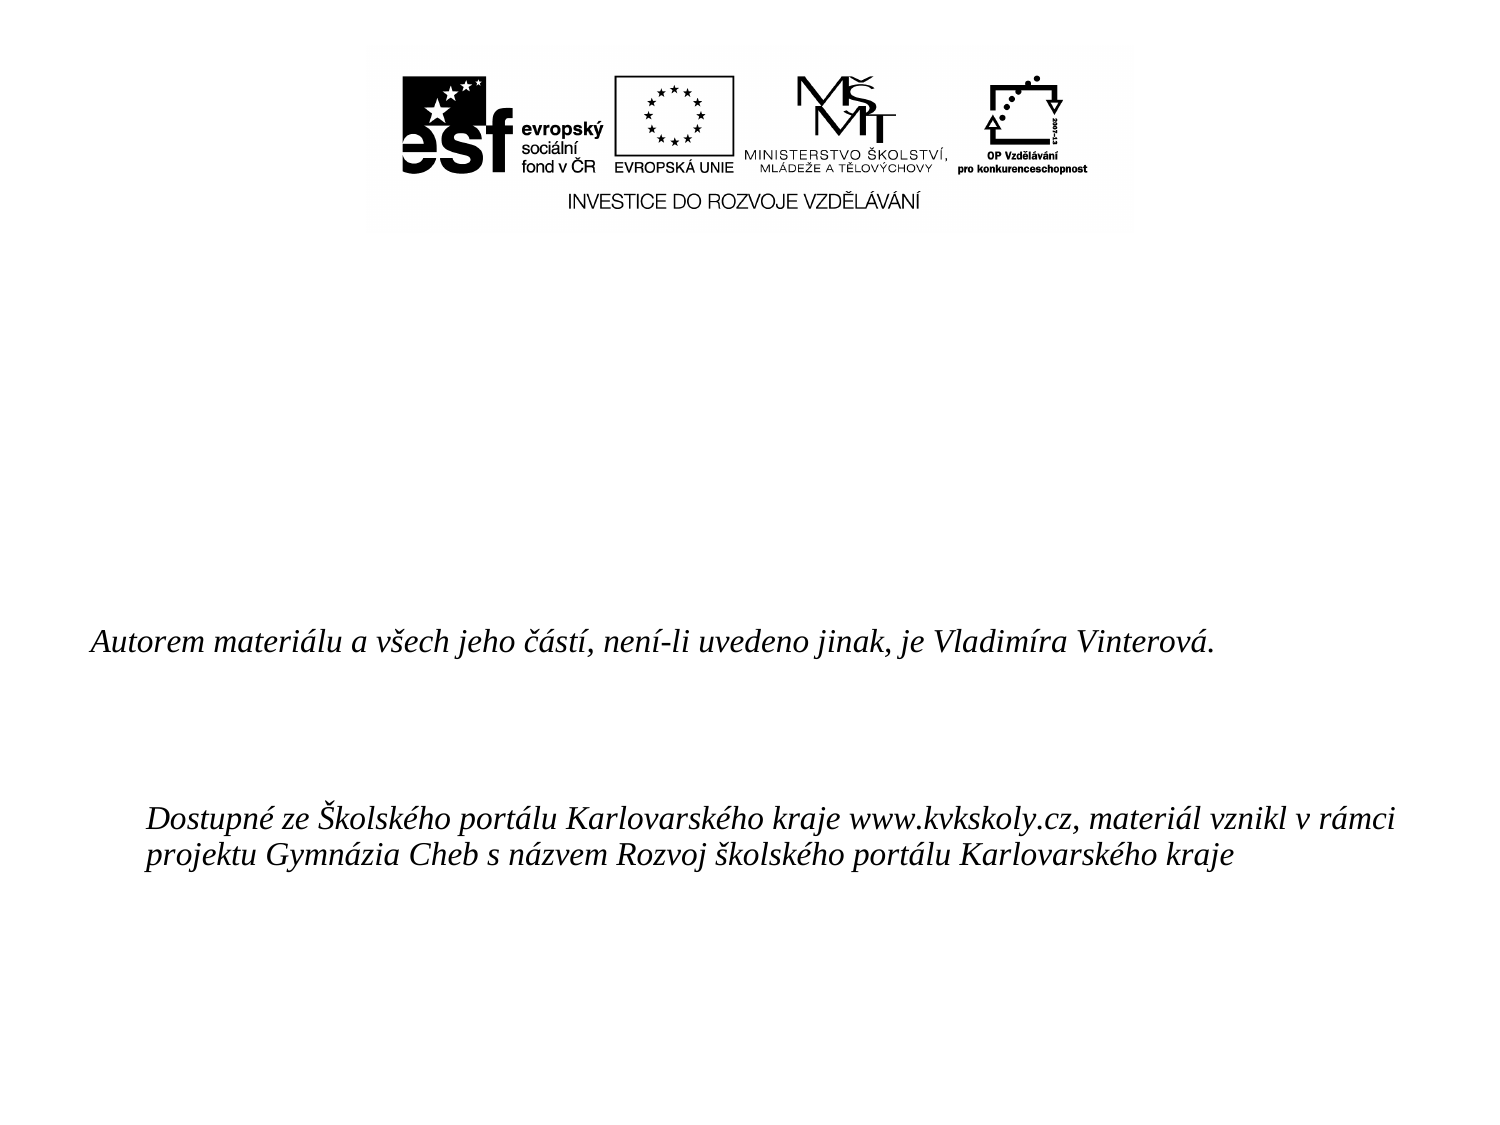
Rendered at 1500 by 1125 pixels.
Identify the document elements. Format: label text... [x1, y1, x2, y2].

list Autorem materiálu a všech jeho částí, není-li uvedeno jinak, je Vladimíra Vinterová. Dostupné ze Školského portálu Karlovarského kraje www.kvkskoly.cz, materiál vznikl v rámci projektu Gymnázia Cheb s názvem Rozvoj školského portálu Karlovarského kraje [75, 262, 1426, 1006]
picture [366, 45, 1134, 233]
